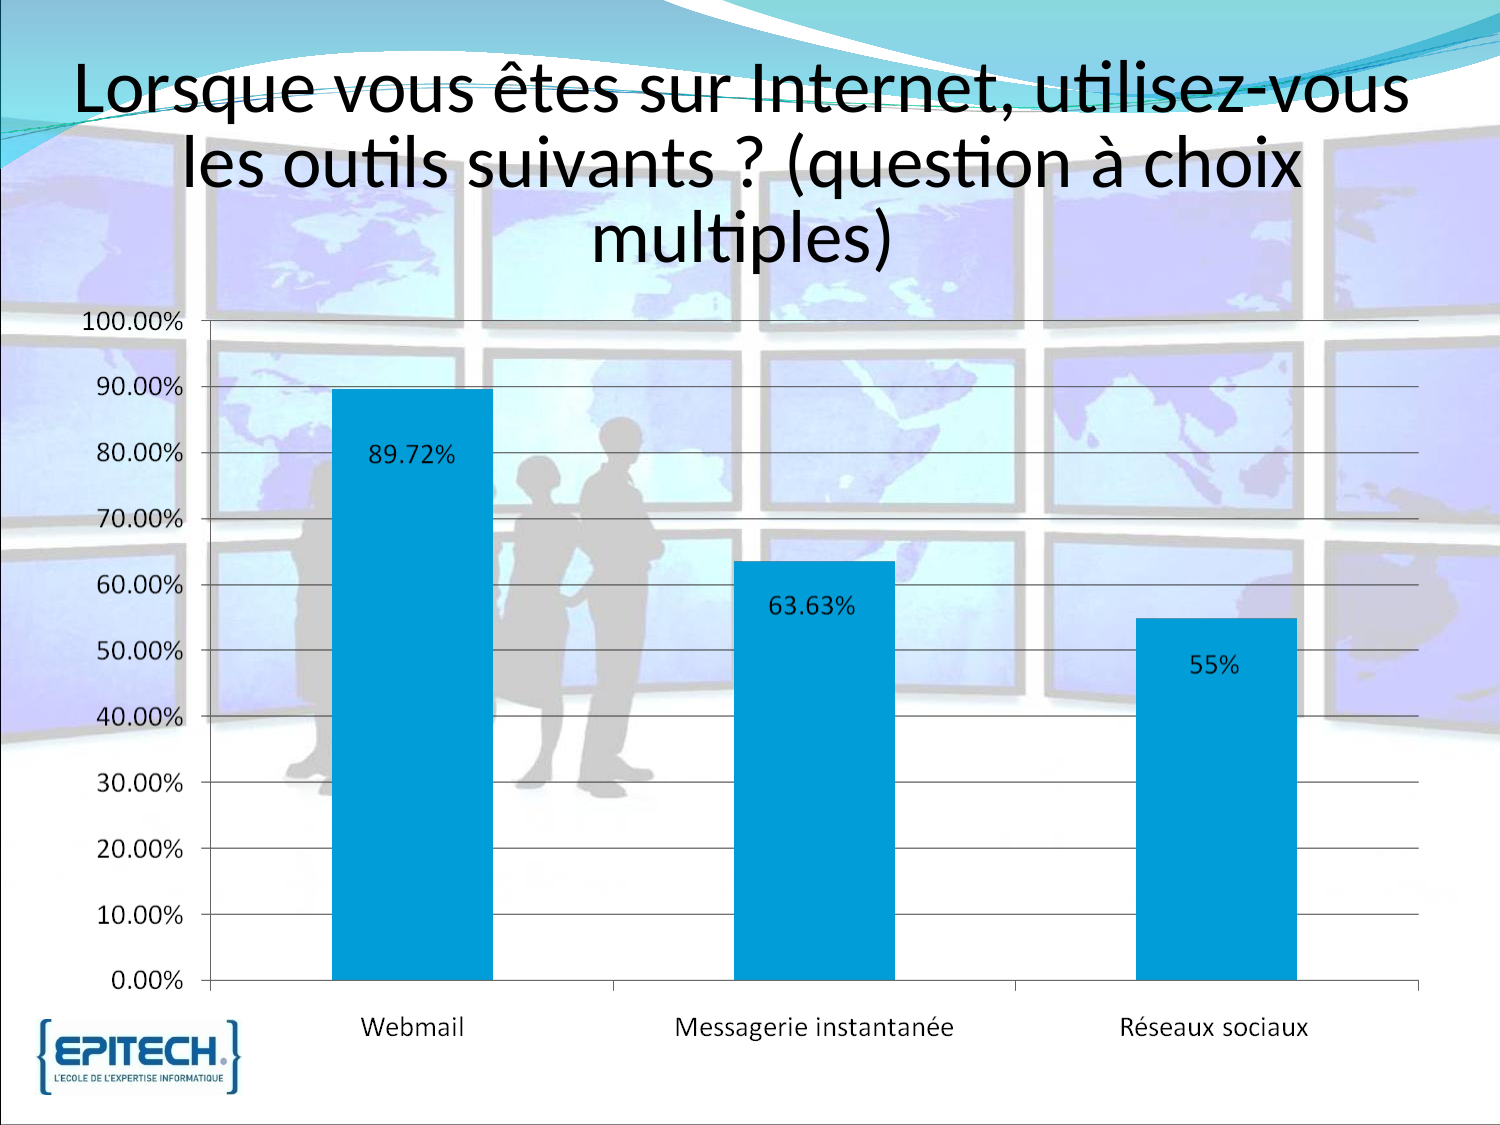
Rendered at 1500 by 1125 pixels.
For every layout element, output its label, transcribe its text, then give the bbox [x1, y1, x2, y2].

picture [0, 0, 1500, 1125]
title Lorsque vous êtes sur Internet, utilisez-vous les outils suivants ? (question à choix multiples) [67, 0, 1418, 282]
